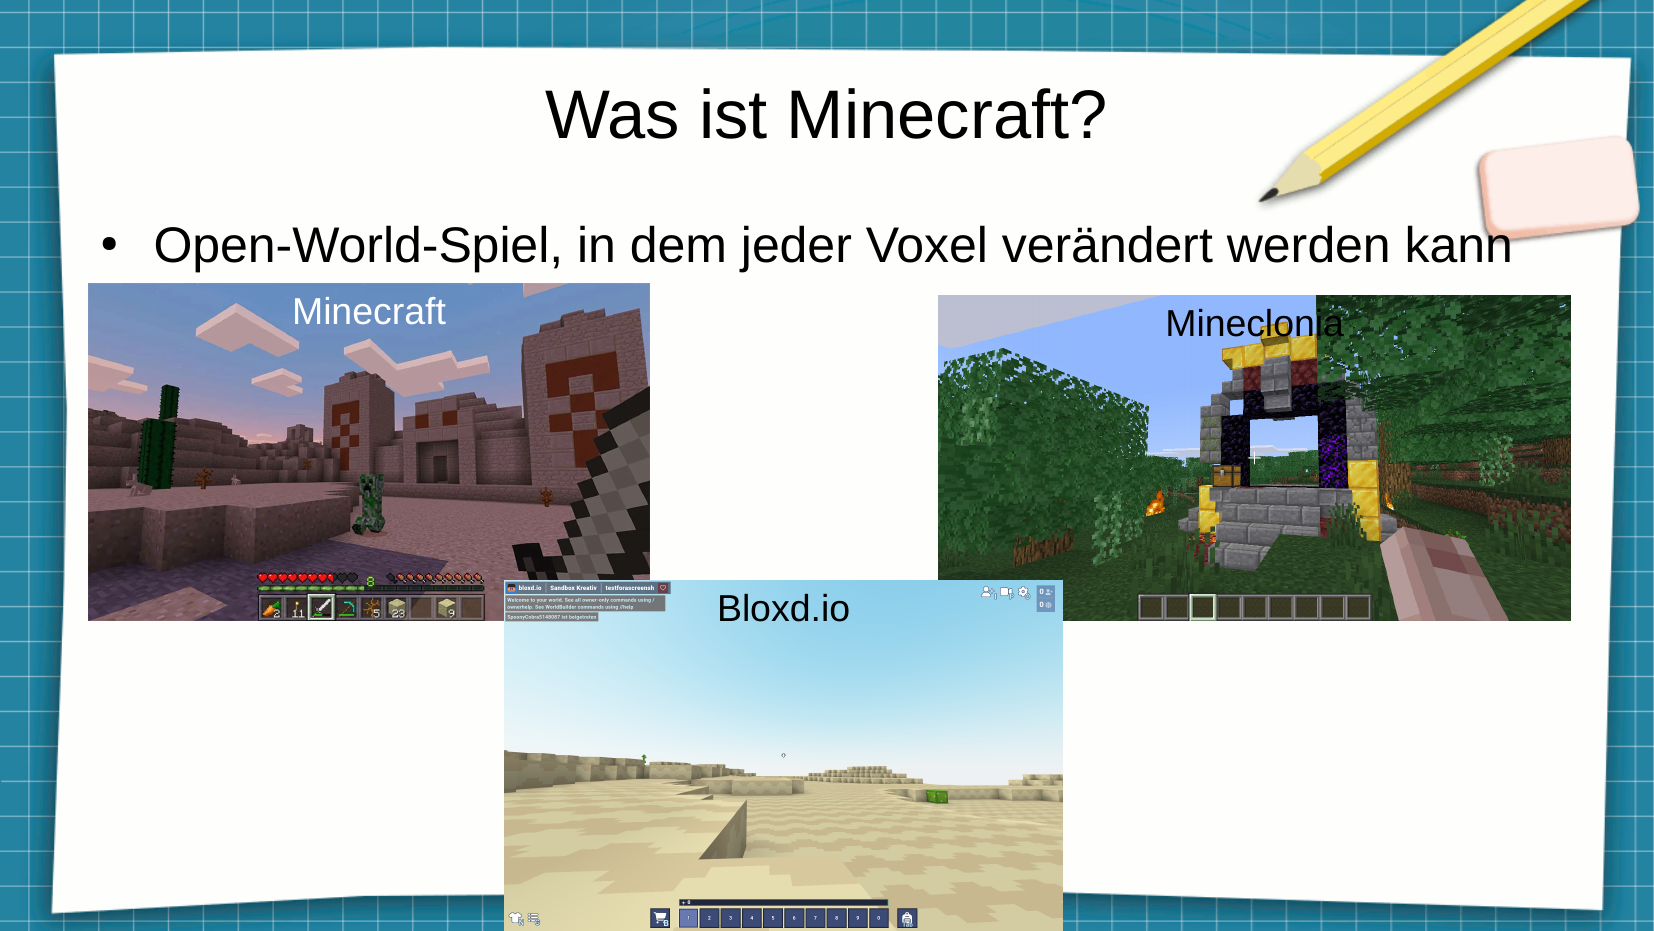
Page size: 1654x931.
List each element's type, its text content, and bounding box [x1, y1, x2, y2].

picture [0, 0, 1654, 931]
title Was ist Minecraft? [82, 37, 1571, 193]
list Open-World-Spiel, in dem jeder Voxel verändert werden kann [82, 217, 1571, 296]
